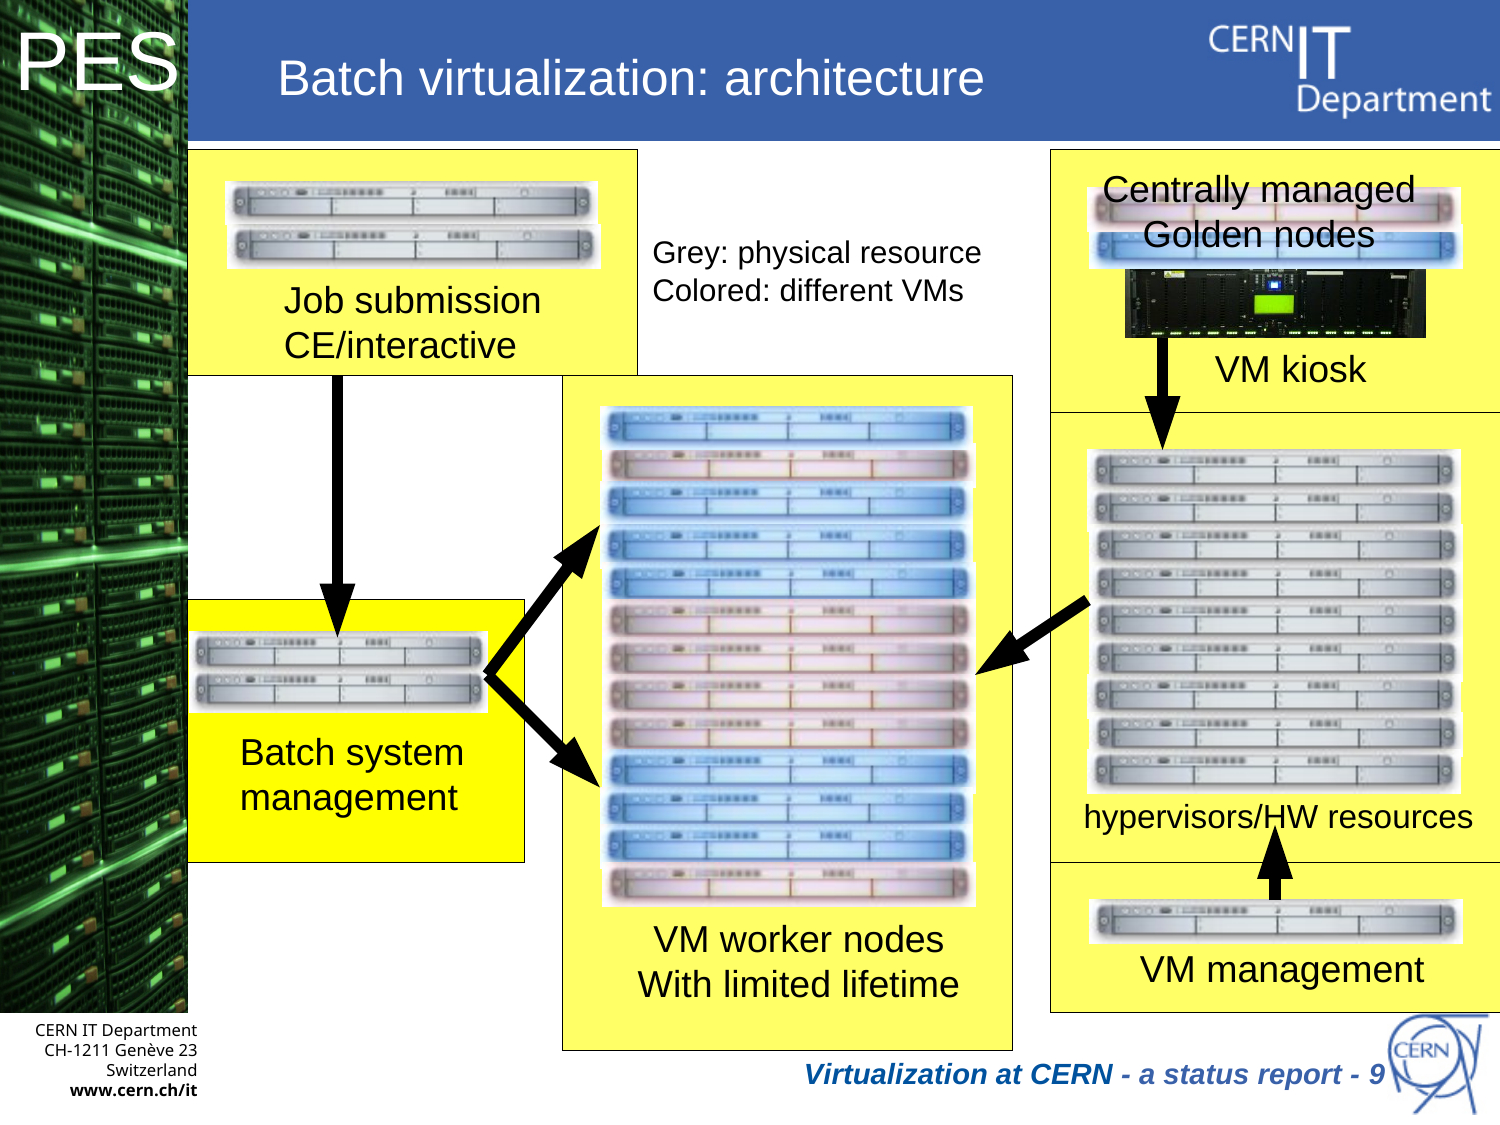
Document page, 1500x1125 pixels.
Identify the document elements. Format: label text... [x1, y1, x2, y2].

text_box [340, 599, 525, 663]
text_box Job submission CE/interactive [263, 262, 563, 380]
text_box [496, 637, 525, 703]
picture [189, 631, 488, 713]
text_box [187, 149, 1013, 672]
picture [1387, 1013, 1490, 1115]
picture [600, 406, 976, 907]
text_box [187, 599, 525, 863]
picture [1087, 449, 1463, 787]
text_box VM worker nodes With limited lifetime [622, 907, 976, 1013]
text_box Grey: physical resource Colored: different VMs [637, 224, 998, 315]
picture [1089, 187, 1463, 338]
picture [0, 0, 1500, 1013]
text_box VM management [1125, 937, 1440, 998]
text_box hypervisors/HW resources [1068, 787, 1490, 843]
picture [225, 181, 601, 269]
text_box [1050, 149, 1500, 1013]
picture [1089, 899, 1463, 944]
text_box [562, 665, 1013, 1051]
text_box VM kiosk [1200, 337, 1382, 398]
text_box [562, 528, 602, 787]
text_box Centrally managed Golden nodes [1087, 157, 1431, 263]
text_box Batch system management [225, 720, 480, 826]
text_box Batch virtualization: architecture [262, 37, 1126, 113]
